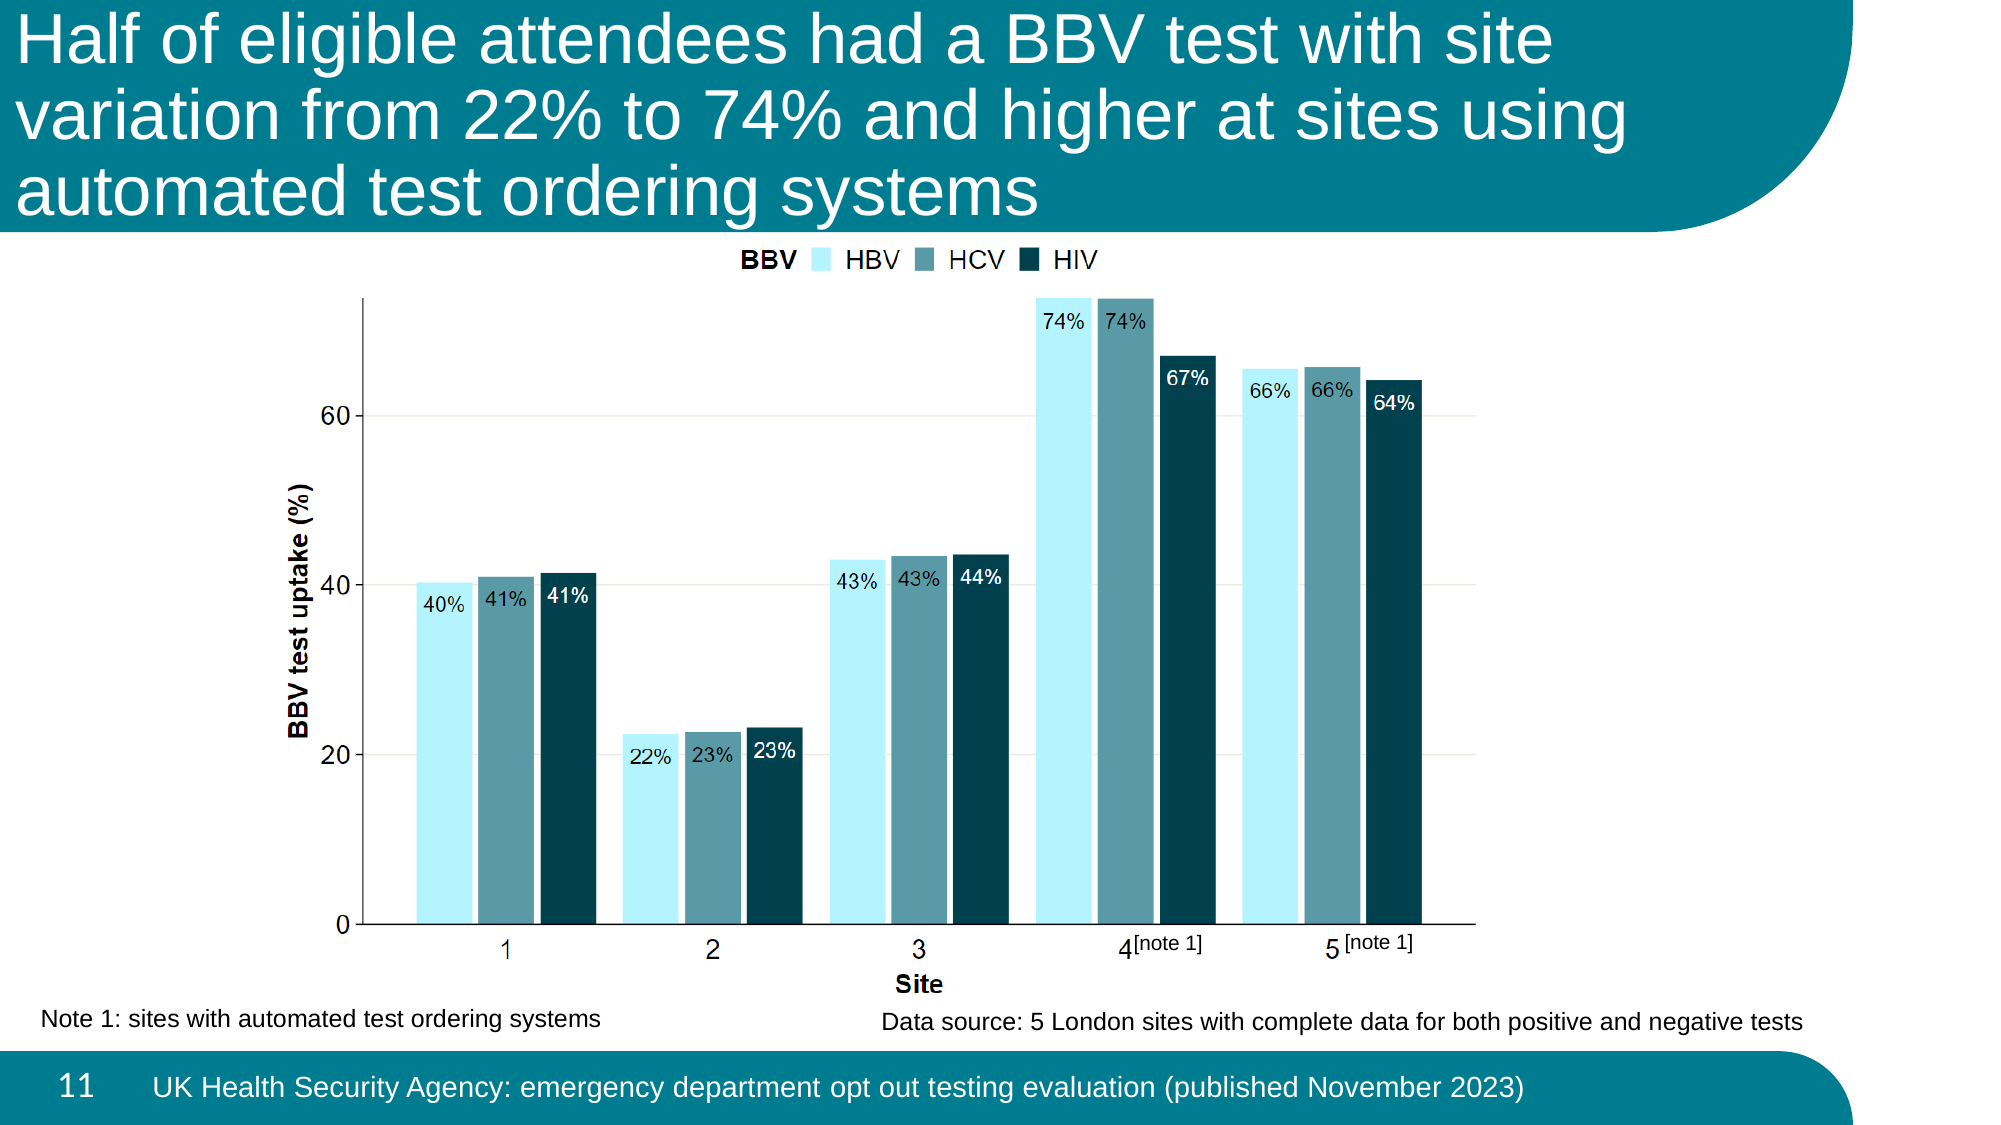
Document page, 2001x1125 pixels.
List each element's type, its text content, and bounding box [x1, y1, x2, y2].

title Half of eligible attendees had a BBV test with site variation from 22% to 74% and higher at sites using automated test ordering systems [0, 0, 1832, 242]
picture [274, 242, 1498, 1005]
text_box [note 1] [1118, 922, 1323, 963]
text_box [41, 1053, 153, 1119]
text_box [note 1] [1329, 920, 1534, 962]
text_box Note 1: sites with automated test ordering systems [25, 994, 709, 1041]
text_box Data source: 5 London sites with complete data for both positive and negative tests [866, 997, 1975, 1044]
text_box UK Health Security Agency: emergency department opt out testing evaluation (published November 2023) [137, 1056, 1780, 1116]
